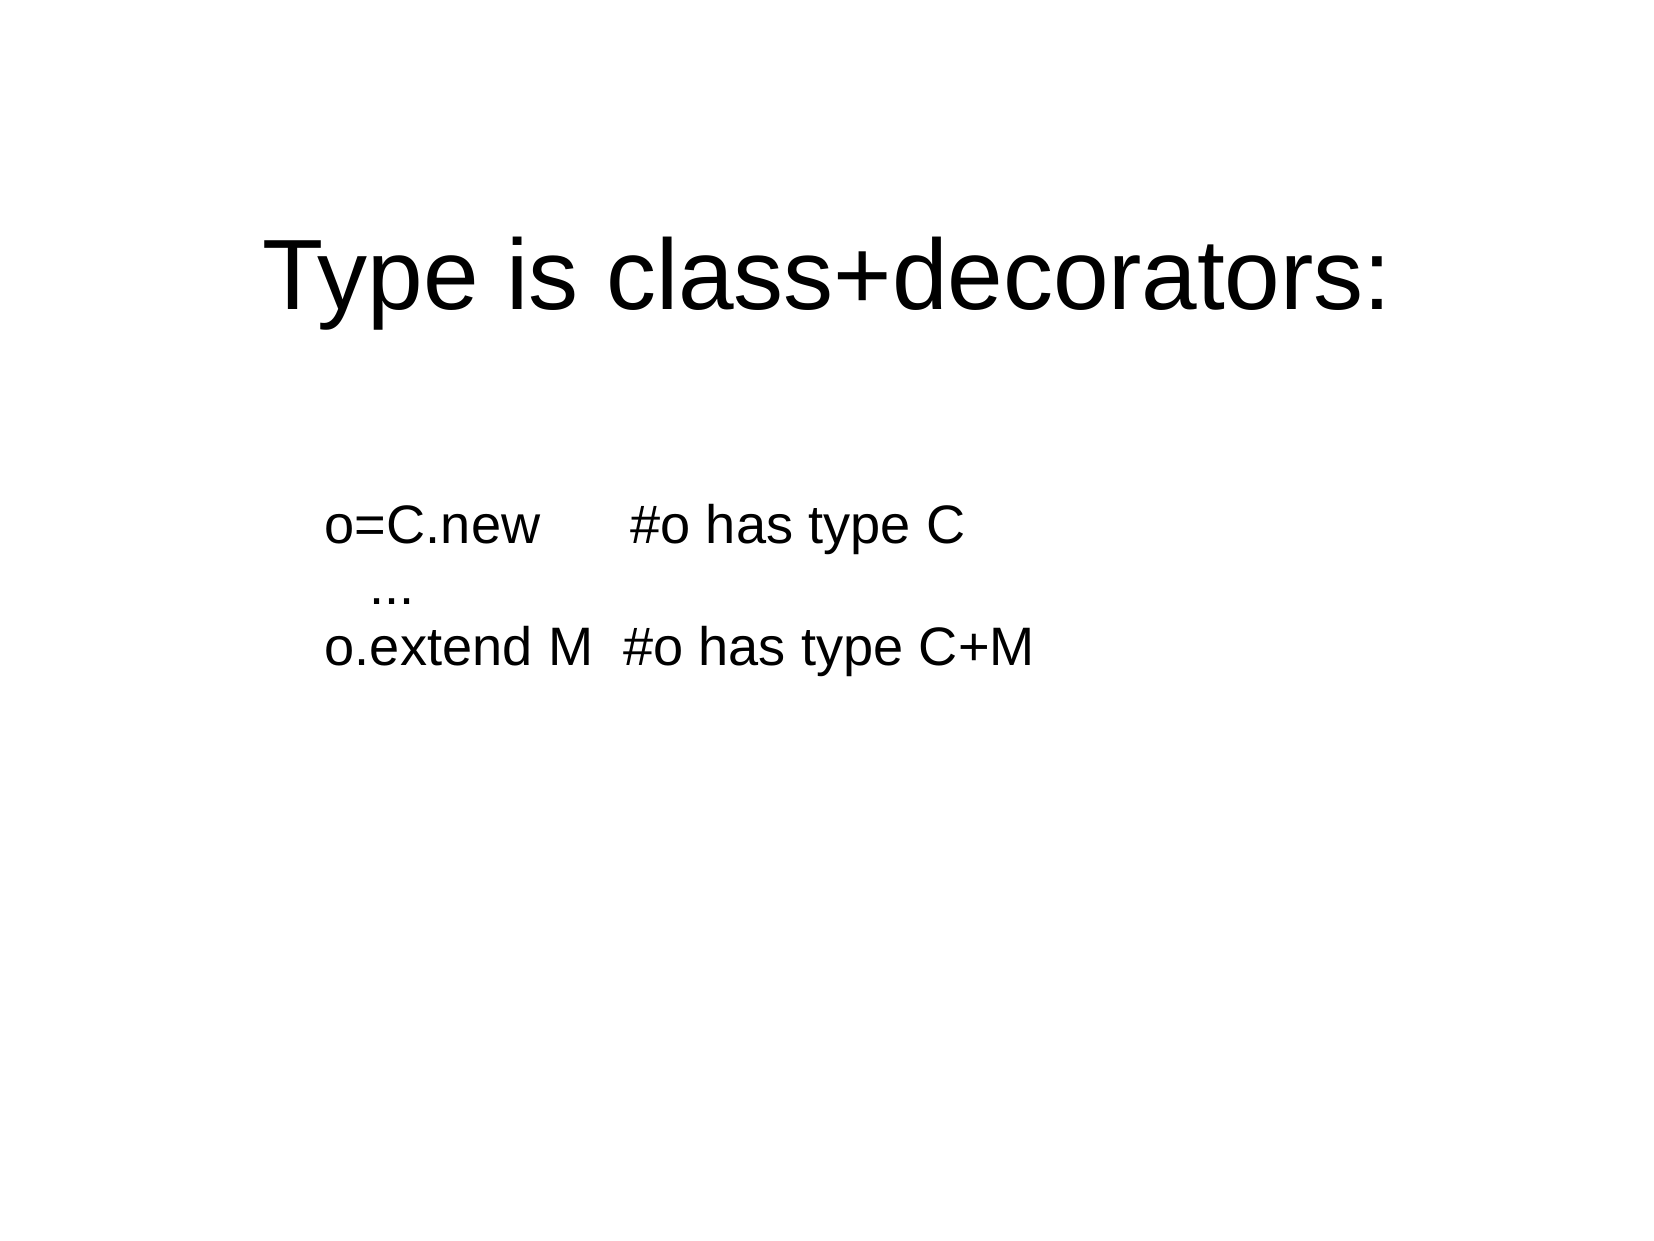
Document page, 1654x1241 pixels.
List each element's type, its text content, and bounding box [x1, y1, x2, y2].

text_box Type is class+decorators: [247, 211, 1408, 339]
text_box o=C.new #o has type C ... o.extend M #o has type C+M [310, 487, 1051, 684]
